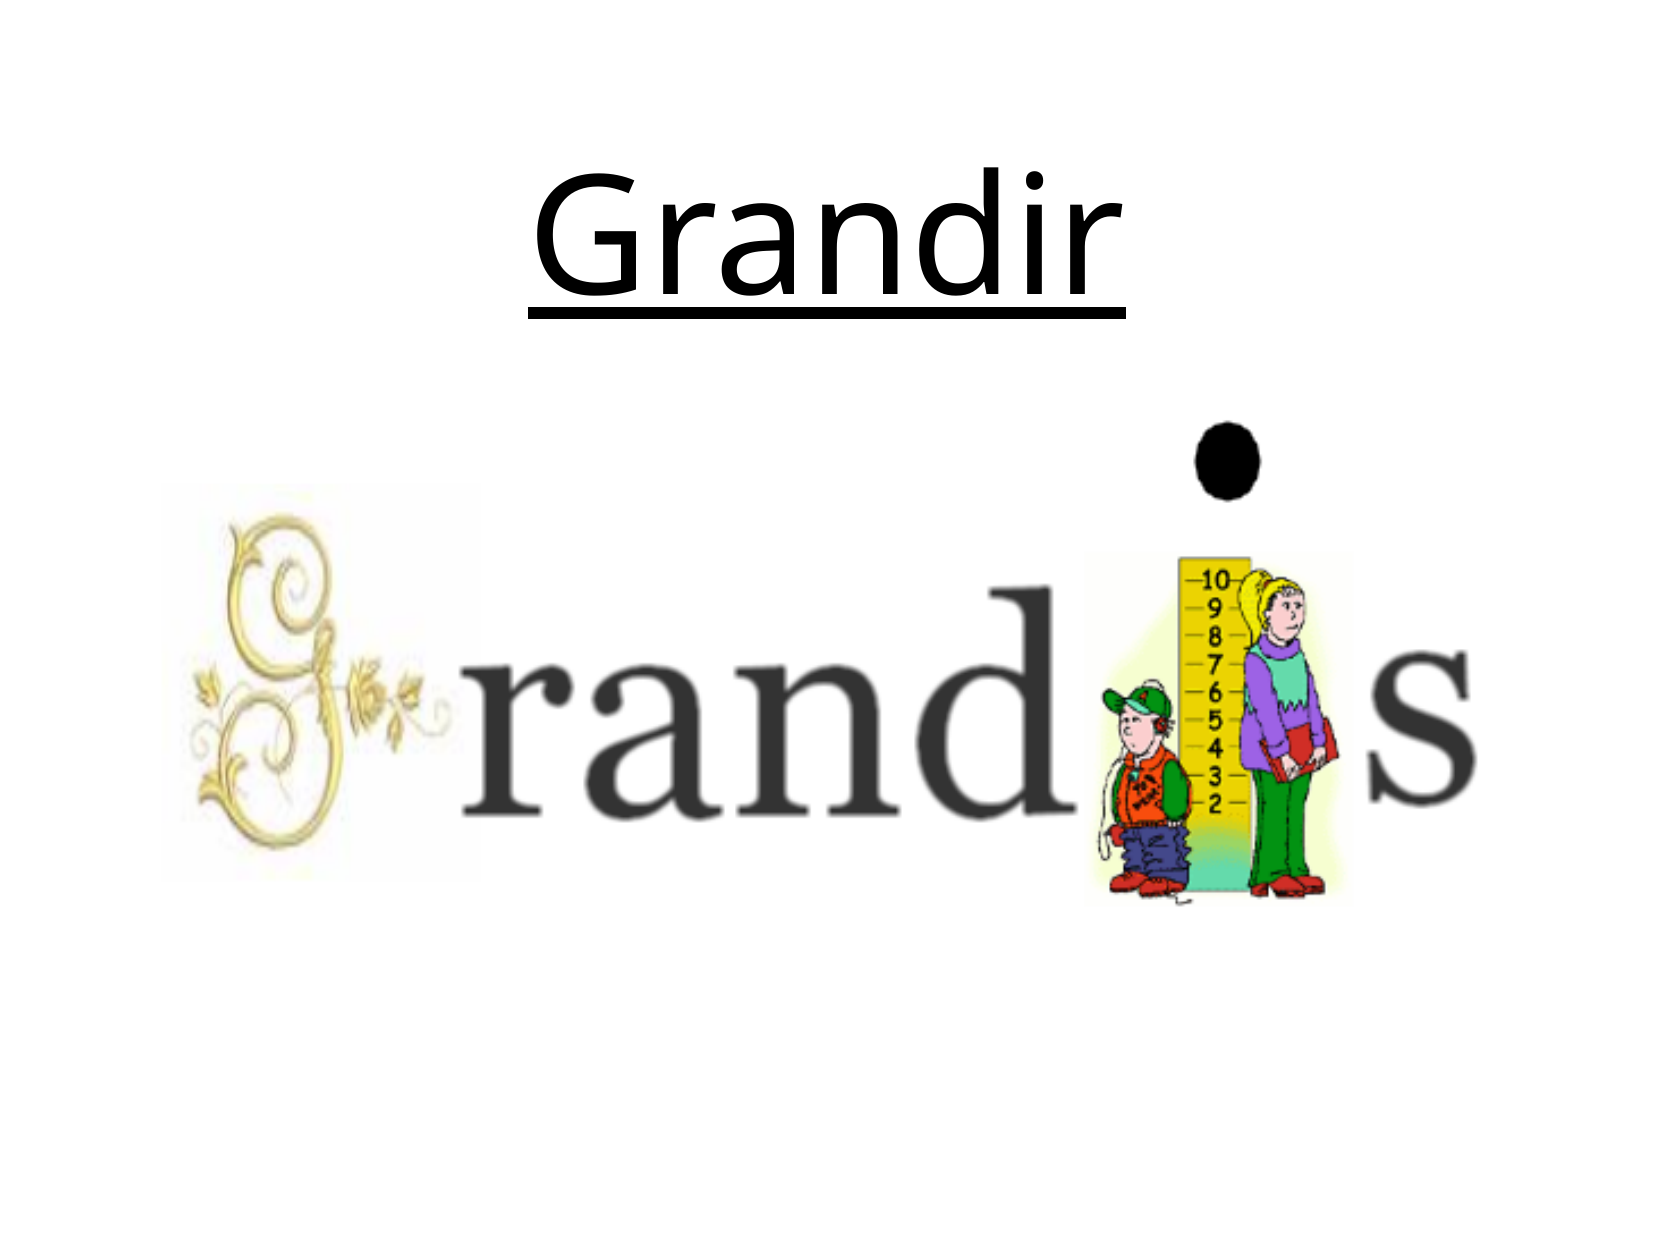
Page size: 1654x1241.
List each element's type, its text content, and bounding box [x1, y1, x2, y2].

picture [115, 360, 1548, 952]
title Grandir [82, 113, 1571, 346]
